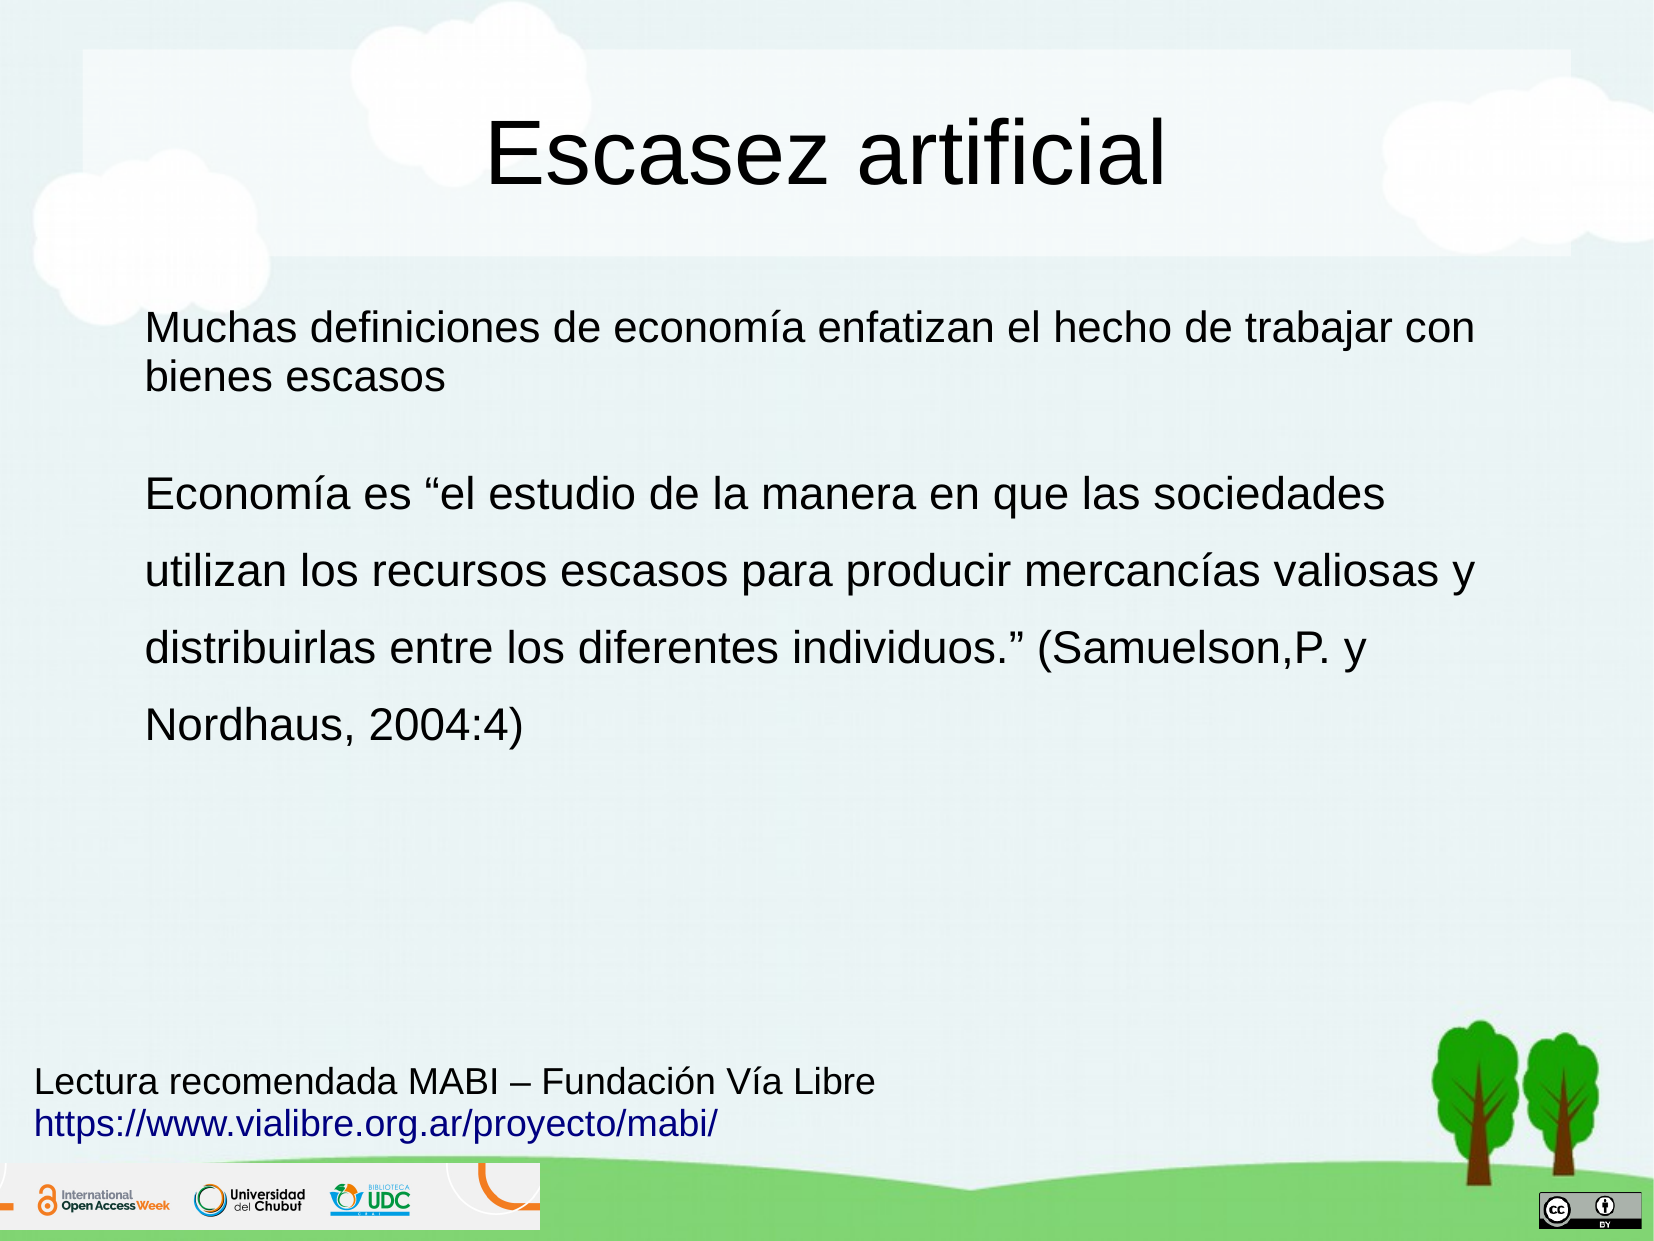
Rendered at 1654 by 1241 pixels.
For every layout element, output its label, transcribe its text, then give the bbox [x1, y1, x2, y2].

text_box Lectura recomendada MABI – Fundación Vía Librehttps://www.vialibre.org.ar/proyecto/mabi/ [19, 1052, 1441, 1152]
title Escasez artificial [82, 49, 1571, 257]
text_box Muchas definiciones de economía enfatizan el hecho de trabajar con bienes escasos Economía es “el estudio de la manera en que las sociedades utilizan los recursos escasos para producir mercancías valiosas y distribuirlas entre los diferentes individuos.” (Samuelson,P. y Nordhaus, 2004:4) [129, 295, 1524, 910]
picture [0, 0, 1654, 1241]
